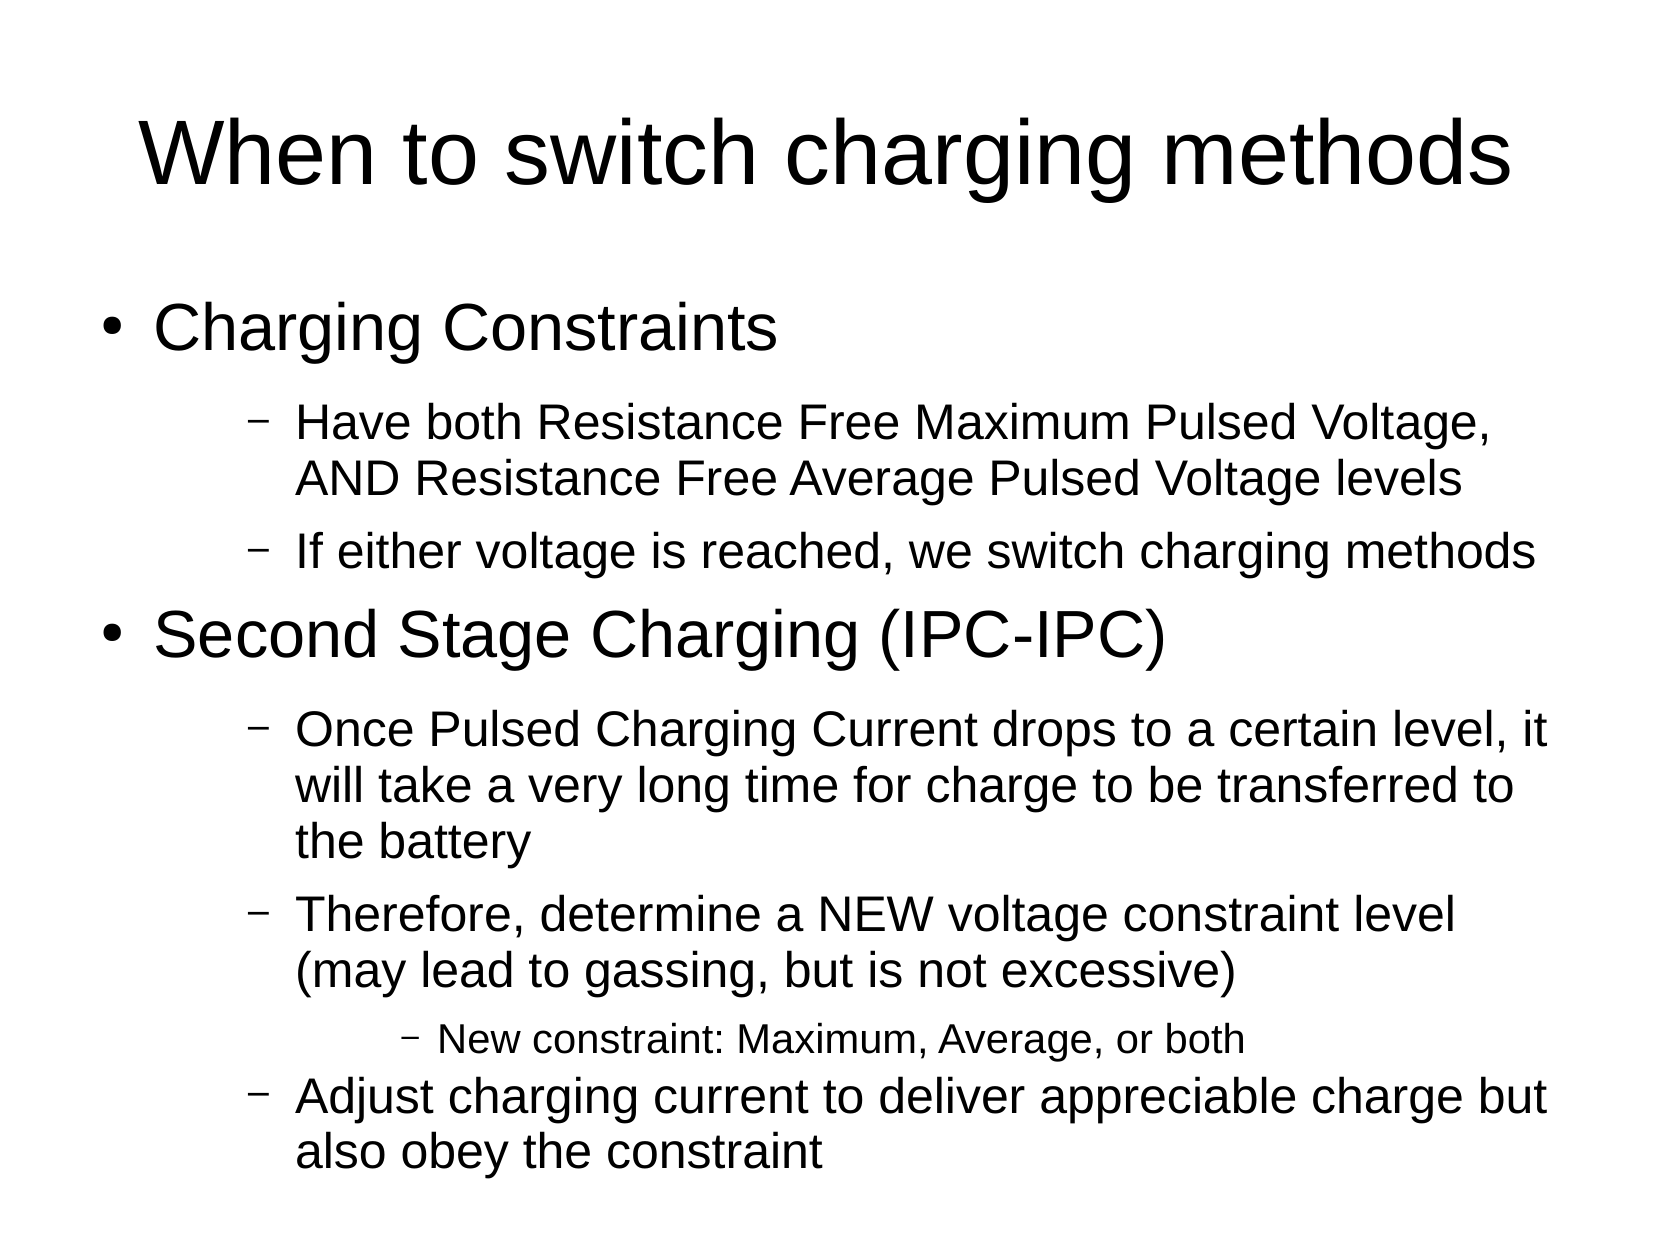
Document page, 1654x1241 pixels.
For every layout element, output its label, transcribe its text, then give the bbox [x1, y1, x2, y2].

title When to switch charging methods [82, 49, 1571, 257]
list Charging Constraints Have both Resistance Free Maximum Pulsed Voltage, AND Resistance Free Average Pulsed Voltage levels If either voltage is reached, we switch charging methods Second Stage Charging (IPC-IPC) Once Pulsed Charging Current drops to a certain level, it will take a very long time for charge to be transferred to the battery Therefore, determine a NEW voltage constraint level (may lead to gassing, but is not excessive) New constraint: Maximum, Average, or both Adjust charging current to deliver appreciable charge but also obey the constraint [82, 290, 1571, 1241]
